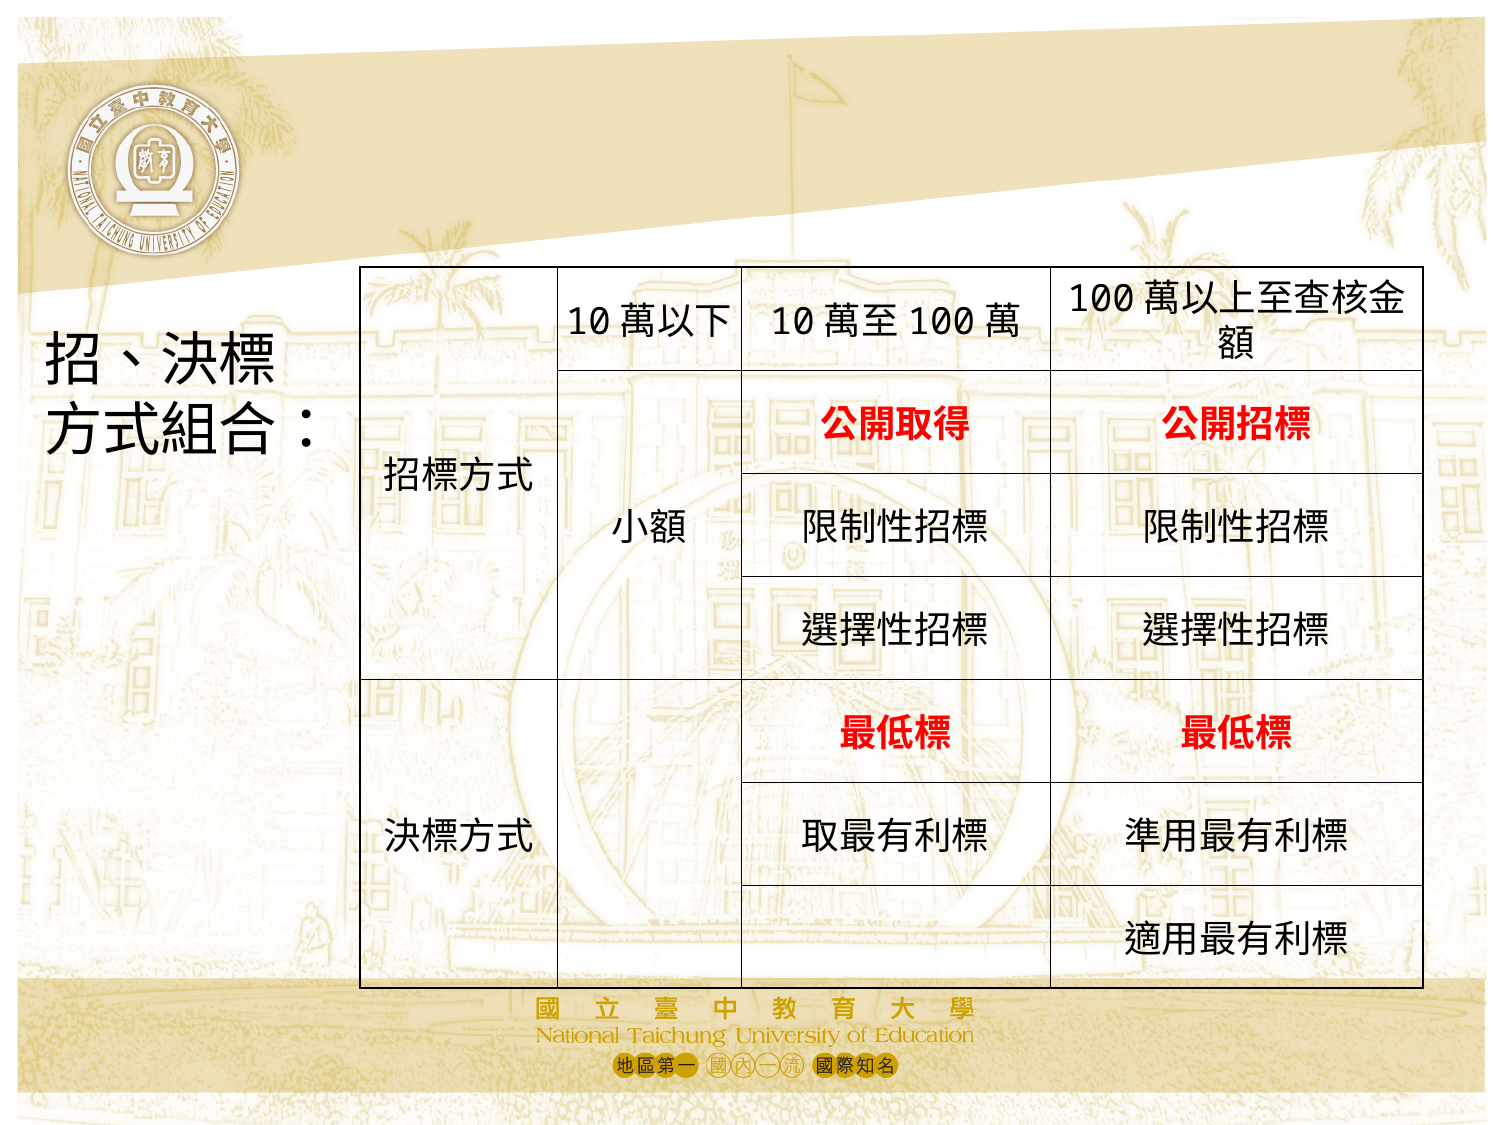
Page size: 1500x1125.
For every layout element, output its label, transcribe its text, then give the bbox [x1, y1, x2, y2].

table_cell 選擇性招標 [742, 577, 1050, 679]
table_cell 公開招標 [1051, 371, 1422, 473]
table_header 招標方式 [361, 268, 557, 679]
table_header 100萬以上至查核金額 [1051, 268, 1422, 370]
table_cell 限制性招標 [742, 474, 1050, 576]
table_cell 適用最有利標 [1051, 886, 1422, 987]
table_cell 限制性招標 [1051, 474, 1422, 576]
table_cell 最低標 [1051, 680, 1422, 782]
table_header 10萬至100萬 [742, 268, 1050, 370]
table_cell [742, 886, 1050, 987]
table_cell 取最有利標 [742, 783, 1050, 885]
table_header 10萬以下 [558, 268, 741, 370]
picture [0, 0, 1500, 1125]
table_cell 決標方式 [361, 680, 557, 987]
text_box 招、決標方式組合： [29, 314, 349, 470]
table_cell 小額 [558, 371, 741, 679]
table_cell 準用最有利標 [1051, 783, 1422, 885]
table_cell 最低標 [742, 680, 1050, 782]
table_cell 選擇性招標 [1051, 577, 1422, 679]
table_cell [558, 680, 741, 987]
table_cell 公開取得 [742, 371, 1050, 473]
